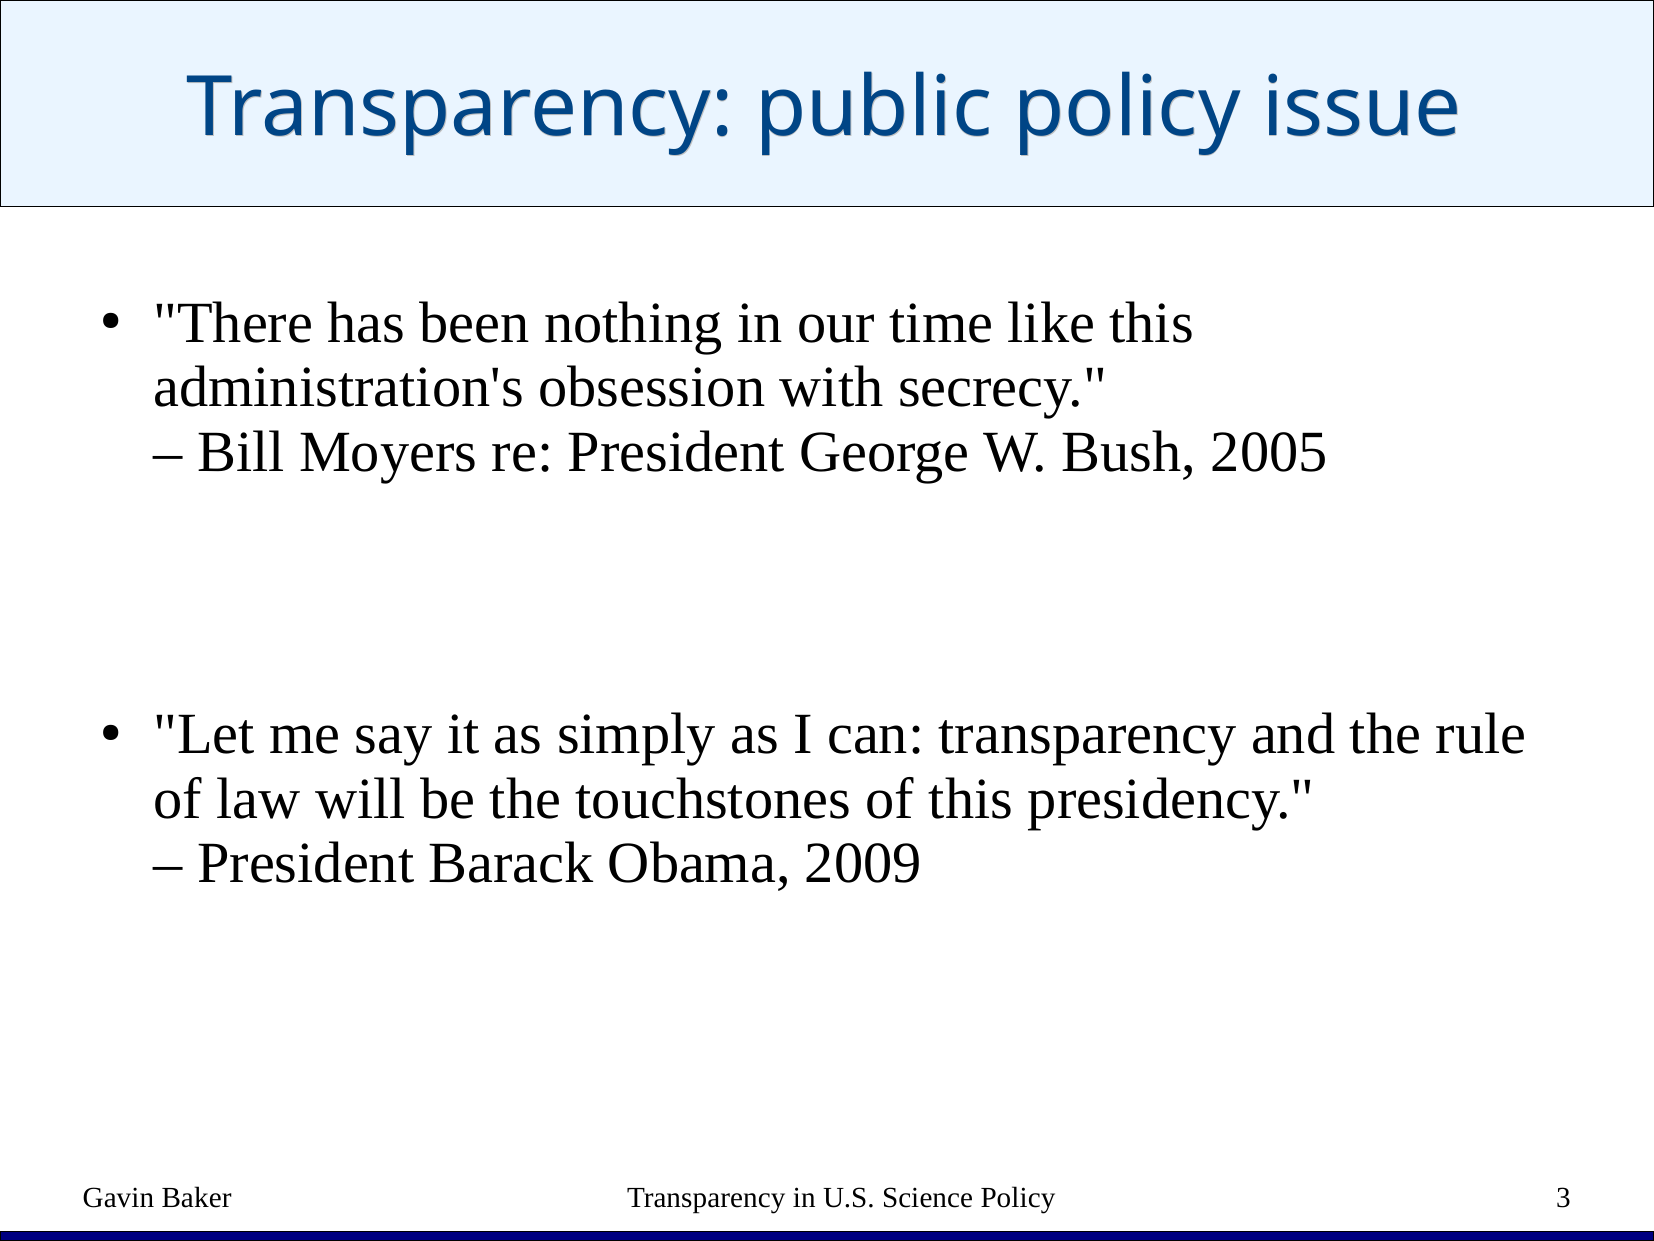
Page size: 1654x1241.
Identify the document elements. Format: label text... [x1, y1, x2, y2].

list "There has been nothing in our time like this administration's obsession with secrecy." – Bill Moyers re: President George W. Bush, 2005 "Let me say it as simply as I can: transparency and the rule of law will be the touchstones of this presidency." – President Barack Obama, 2009 [82, 290, 1571, 1094]
title Transparency: public policy issue [37, 36, 1613, 170]
